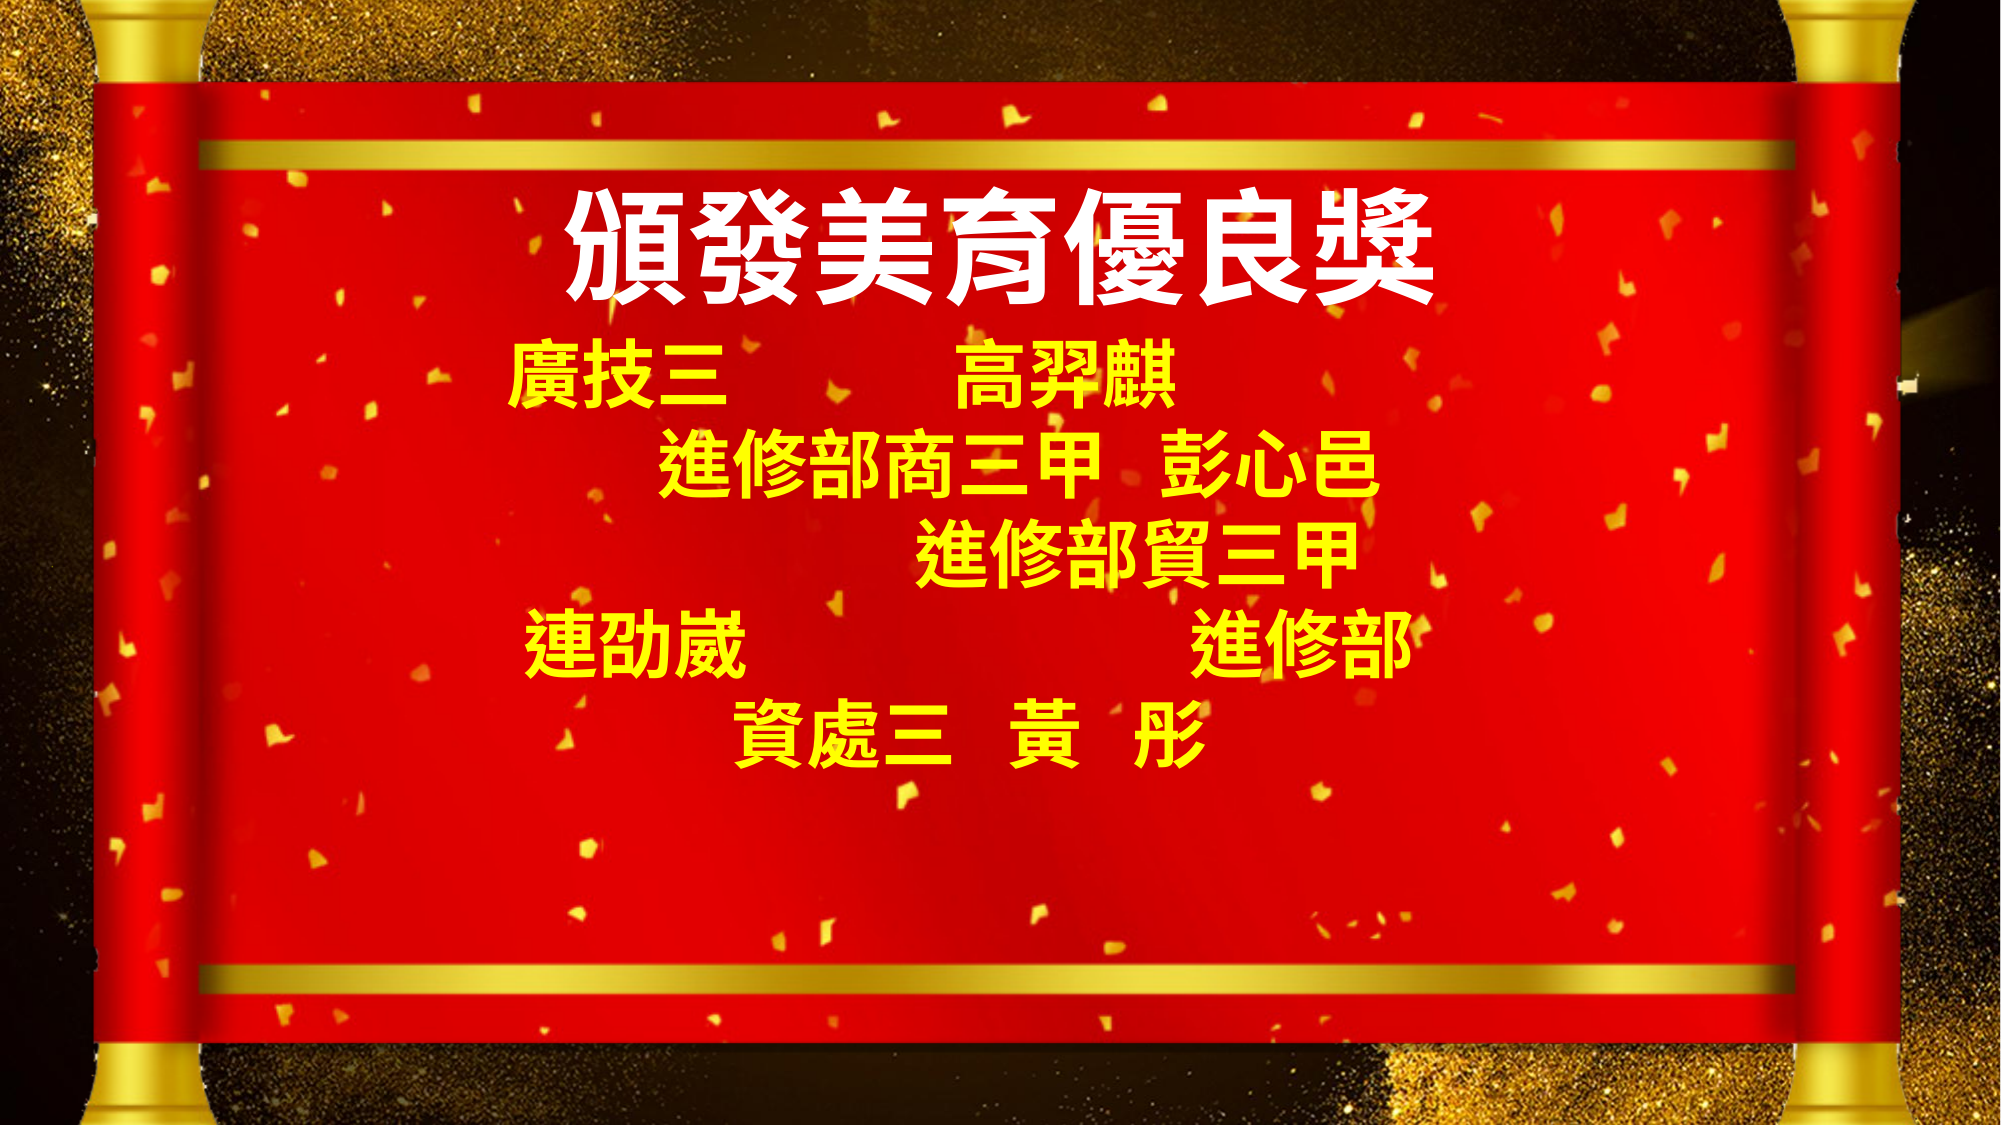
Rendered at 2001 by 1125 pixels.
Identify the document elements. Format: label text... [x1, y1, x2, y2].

text_box 廣技三 高羿麒 進修部商三甲 彭心邑 進修部貿三甲 連劭崴 進修部資處三 黃 彤 [483, 319, 1457, 699]
text_box 頒發美育優良獎 [451, 162, 1549, 330]
